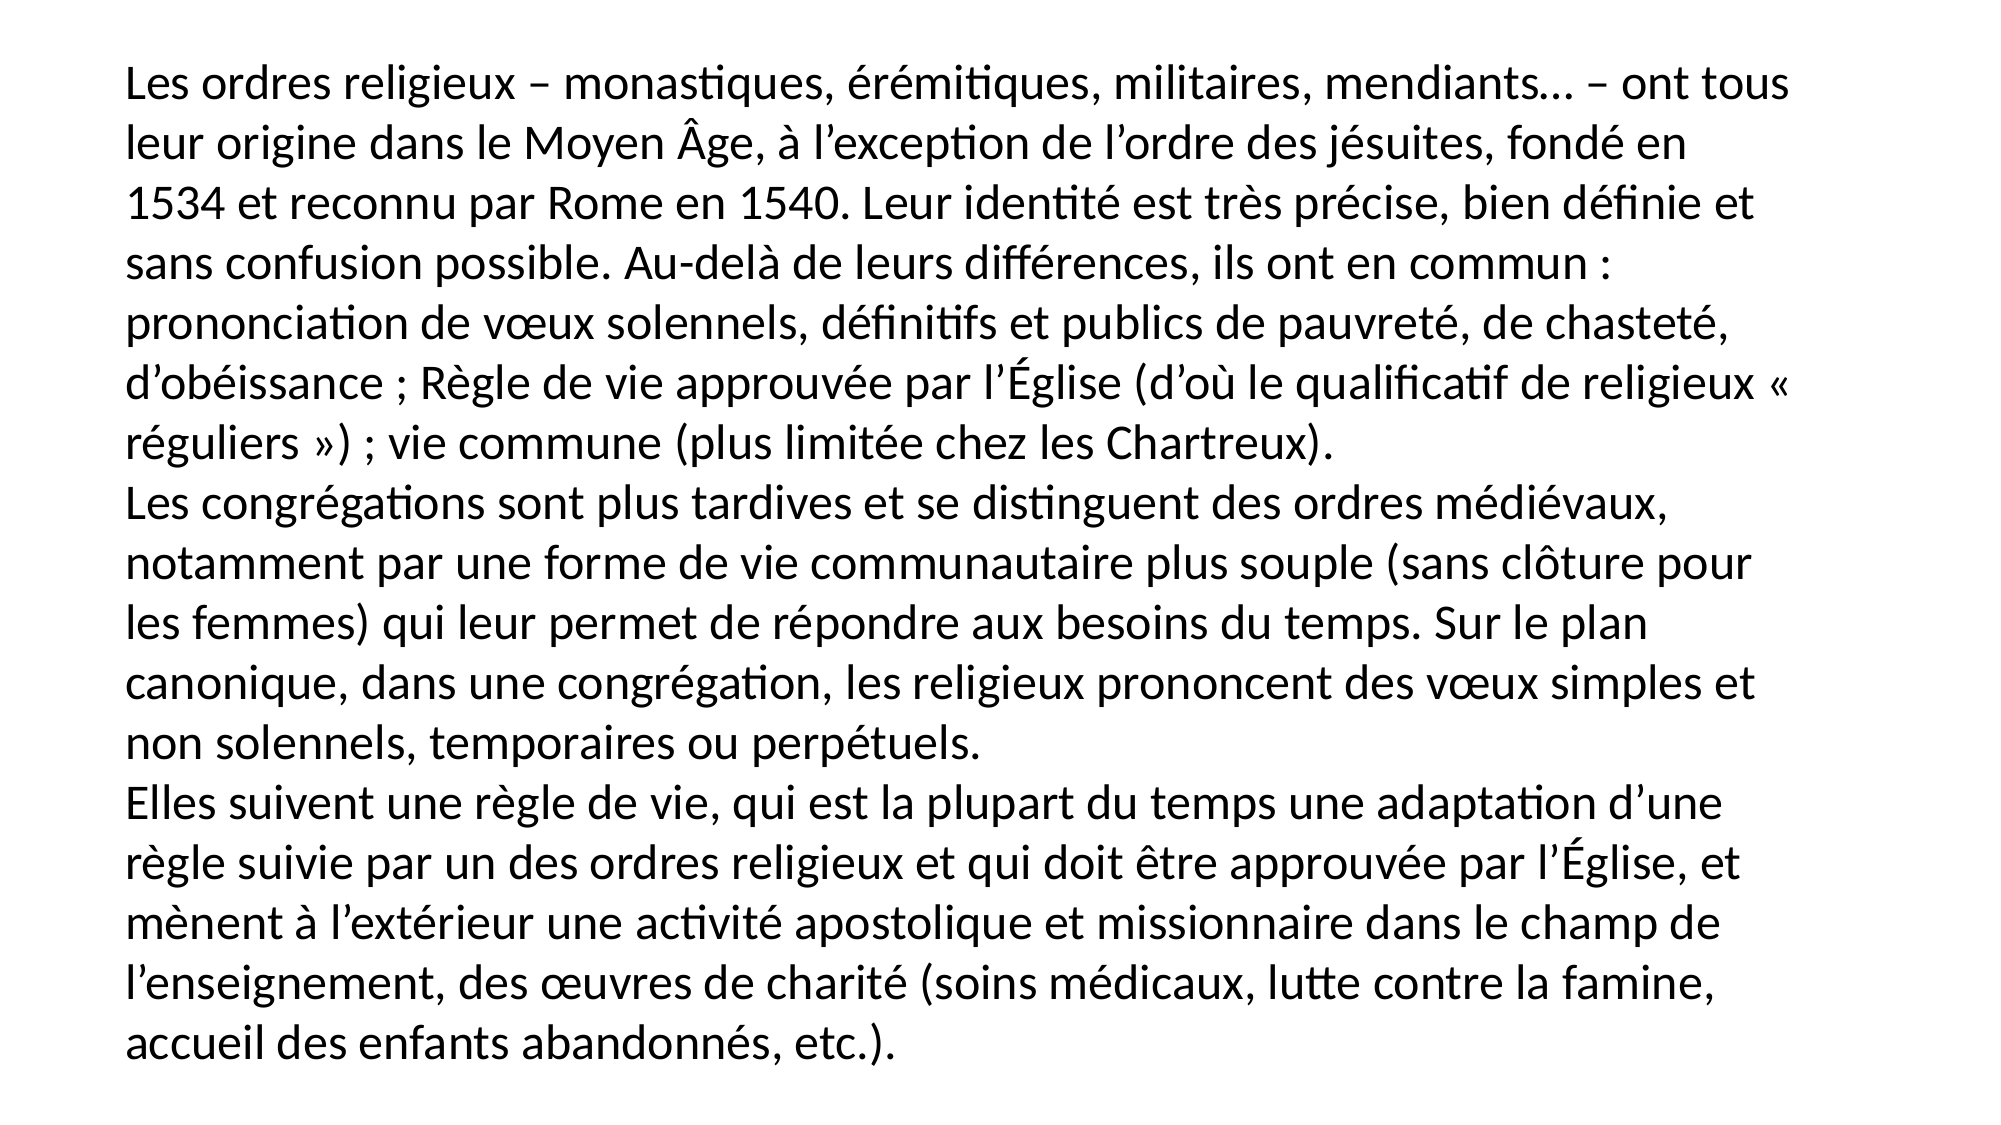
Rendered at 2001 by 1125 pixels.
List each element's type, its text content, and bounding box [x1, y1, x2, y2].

text_box Les ordres religieux – monastiques, érémitiques, militaires, mendiants… – ont tous leur origine dans le Moyen Âge, à l’exception de l’ordre des jésuites, fondé en 1534 et reconnu par Rome en 1540. Leur identité est très précise, bien définie et sans confusion possible. Au-delà de leurs différences, ils ont en commun : prononciation de vœux solennels, définitifs et publics de pauvreté, de chasteté, d’obéissance ; Règle de vie approuvée par l’Église (d’où le qualificatif de religieux « réguliers ») ; vie commune (plus limitée chez les Chartreux). Les congrégations sont plus tardives et se distinguent des ordres médiévaux, notamment par une forme de vie communautaire plus souple (sans clôture pour les femmes) qui leur permet de répondre aux besoins du temps. Sur le plan canonique, dans une congrégation, les religieux prononcent des vœux simples et non solennels, temporaires ou perpétuels. Elles suivent une règle de vie, qui est la plupart du temps une adaptation d’une règle suivie par un des ordres religieux et qui doit être approuvée par l’Église, et mènent à l’extérieur une activité apostolique et missionnaire dans le champ de l’enseignement, des œuvres de charité (soins médicaux, lutte contre la famine, accueil des enfants abandonnés, etc.). [110, 41, 1813, 1088]
